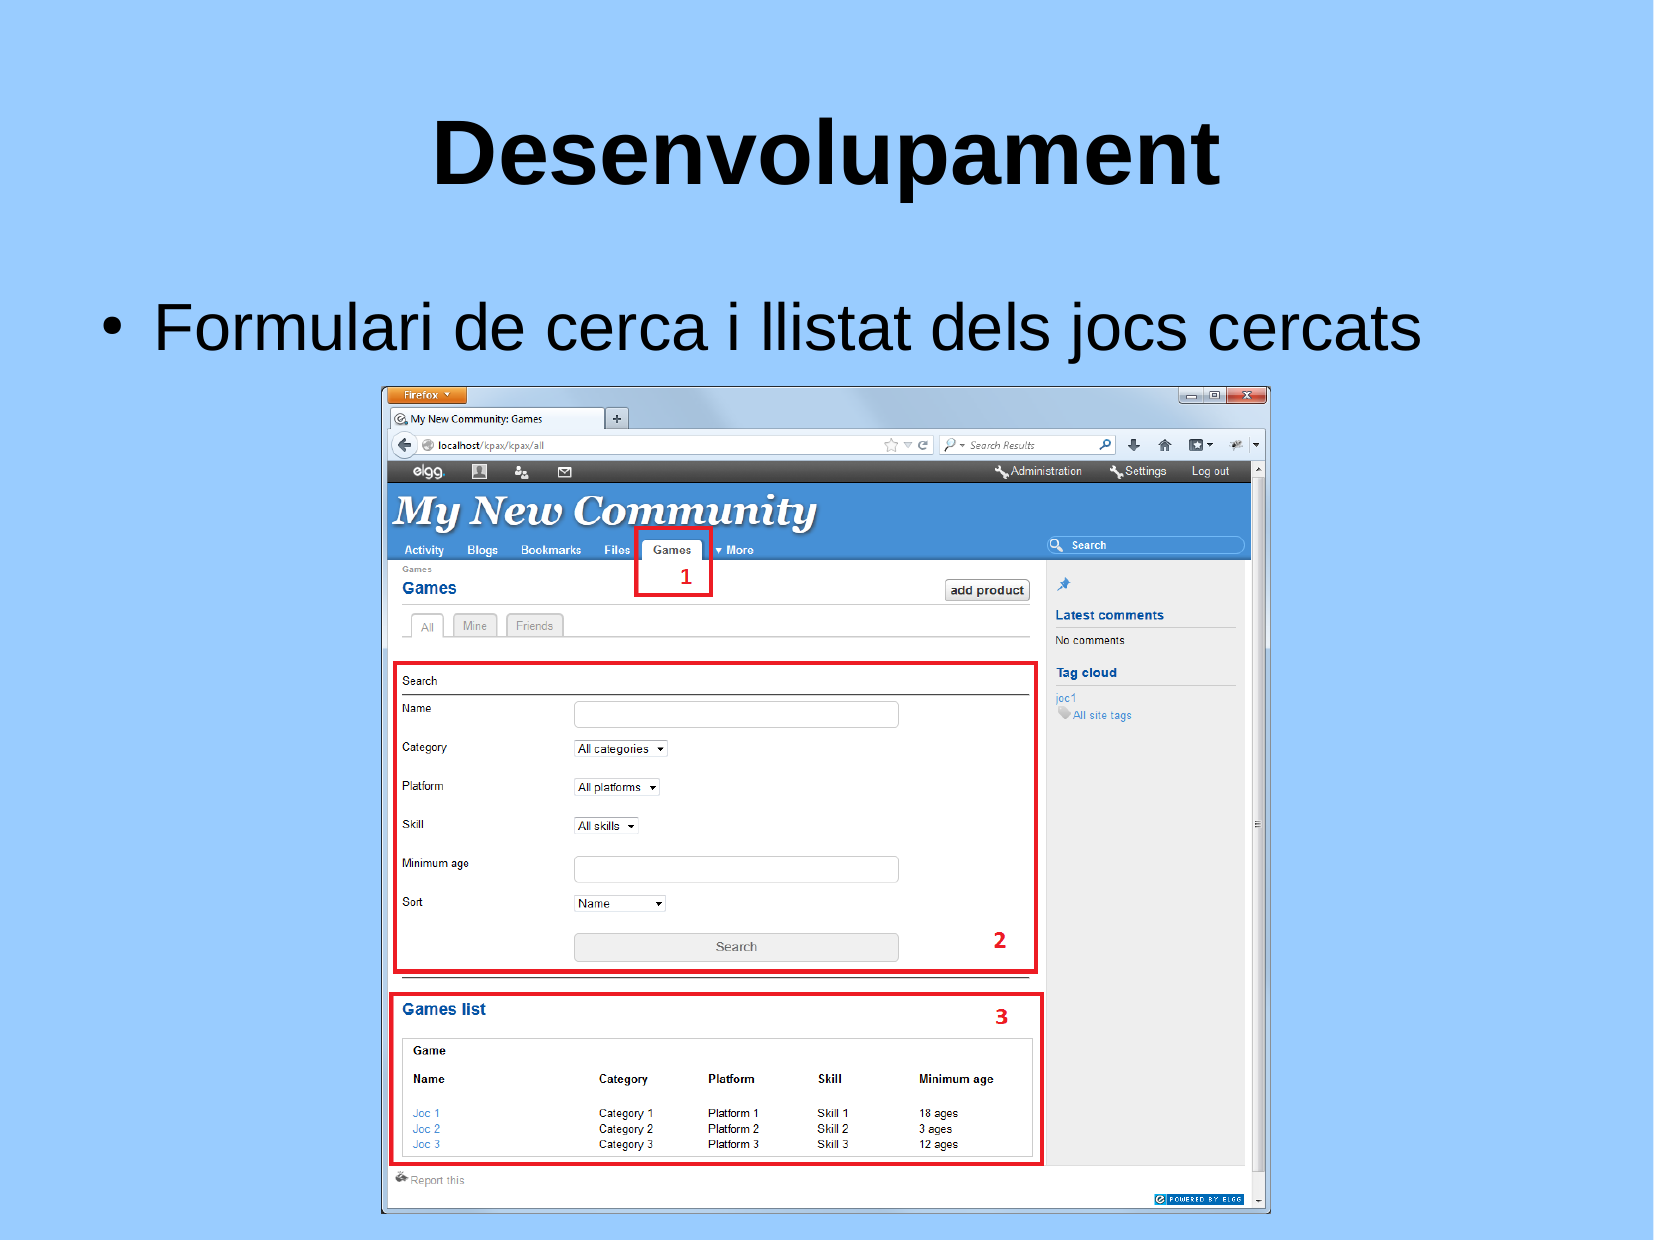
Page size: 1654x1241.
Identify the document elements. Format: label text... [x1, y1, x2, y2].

picture [381, 386, 1271, 1214]
list Formulari de cerca i llistat dels jocs cercats [82, 290, 1571, 1109]
title Desenvolupament [82, 49, 1571, 257]
